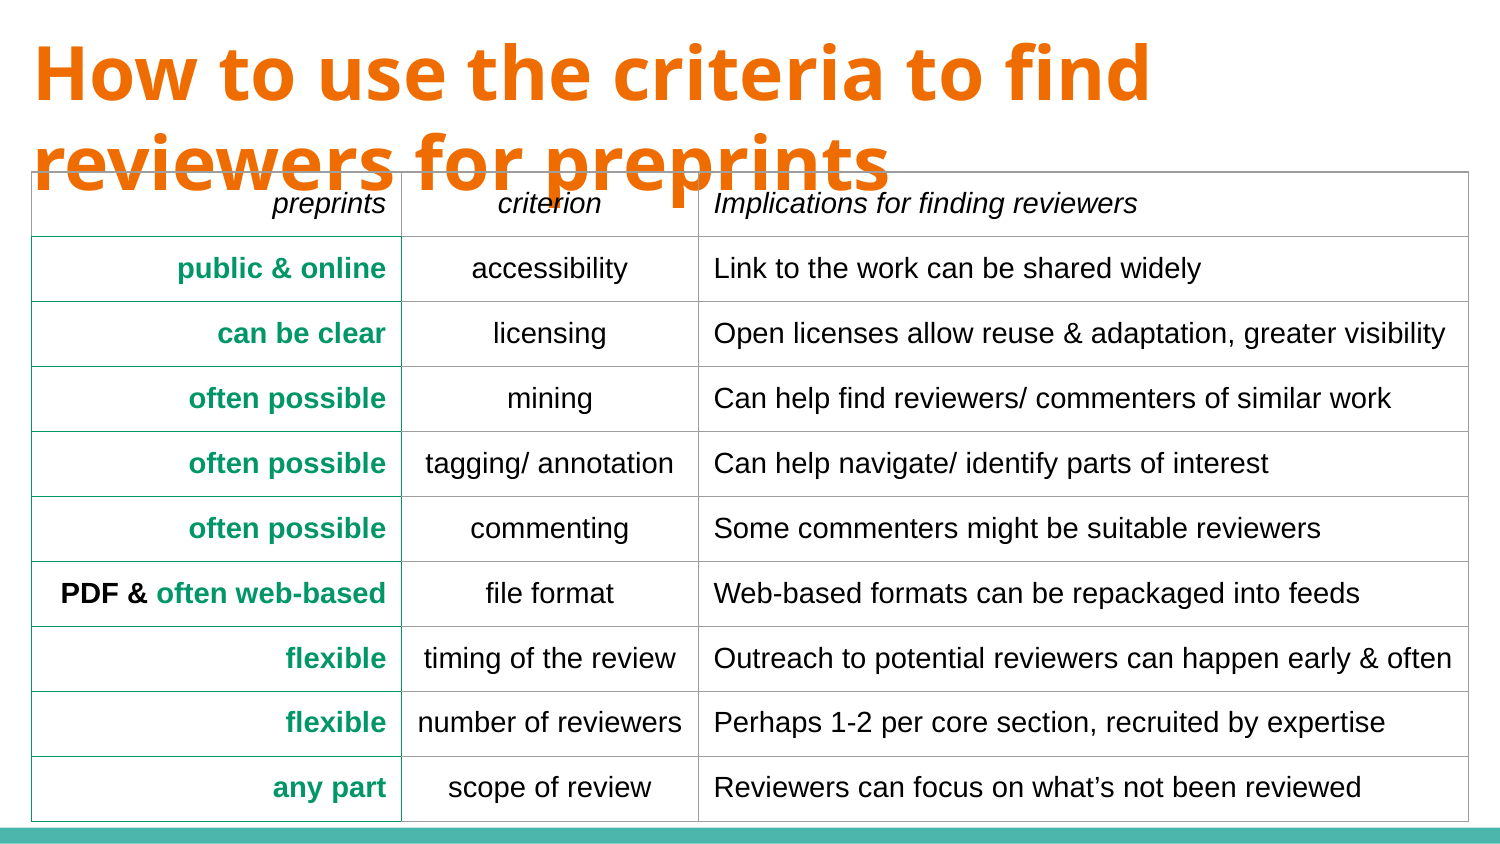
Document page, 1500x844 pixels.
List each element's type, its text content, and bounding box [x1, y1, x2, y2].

table_cell licensing [402, 302, 698, 366]
table_cell mining [402, 367, 698, 431]
table_cell number of reviewers [402, 692, 698, 756]
table_cell flexible [32, 692, 401, 756]
table_cell Can help navigate/ identify parts of interest [699, 432, 1468, 496]
table_cell accessibility [402, 237, 698, 301]
table_cell Link to the work can be shared widely [699, 237, 1468, 301]
table_cell often possible [32, 497, 401, 561]
table_cell flexible [32, 627, 401, 691]
table_cell Open licenses allow reuse & adaptation, greater visibility [699, 302, 1468, 366]
table_cell often possible [32, 367, 401, 431]
table_cell Can help find reviewers/ commenters of similar work [699, 367, 1468, 431]
table_cell PDF & often web-based [32, 562, 401, 626]
table_cell often possible [32, 432, 401, 496]
table_cell file format [402, 562, 698, 626]
table_cell Some commenters might be suitable reviewers [699, 497, 1468, 561]
table_header preprints [32, 173, 401, 236]
table_cell Web-based formats can be repackaged into feeds [699, 562, 1468, 626]
table_cell Outreach to potential reviewers can happen early & often [699, 627, 1468, 691]
table_cell Perhaps 1-2 per core section, recruited by expertise [699, 692, 1468, 756]
table_cell scope of review [402, 757, 698, 821]
table_cell any part [32, 757, 401, 821]
title How to use the criteria to find reviewers for preprints [17, 10, 1500, 221]
table_cell public & online [32, 237, 401, 301]
table_header Implications for finding reviewers [699, 173, 1468, 236]
table_cell timing of the review [402, 627, 698, 691]
table_cell Reviewers can focus on what’s not been reviewed [699, 757, 1468, 821]
table_cell commenting [402, 497, 698, 561]
table_cell can be clear [32, 302, 401, 366]
table_cell tagging/ annotation [402, 432, 698, 496]
table_header criterion [402, 173, 698, 236]
